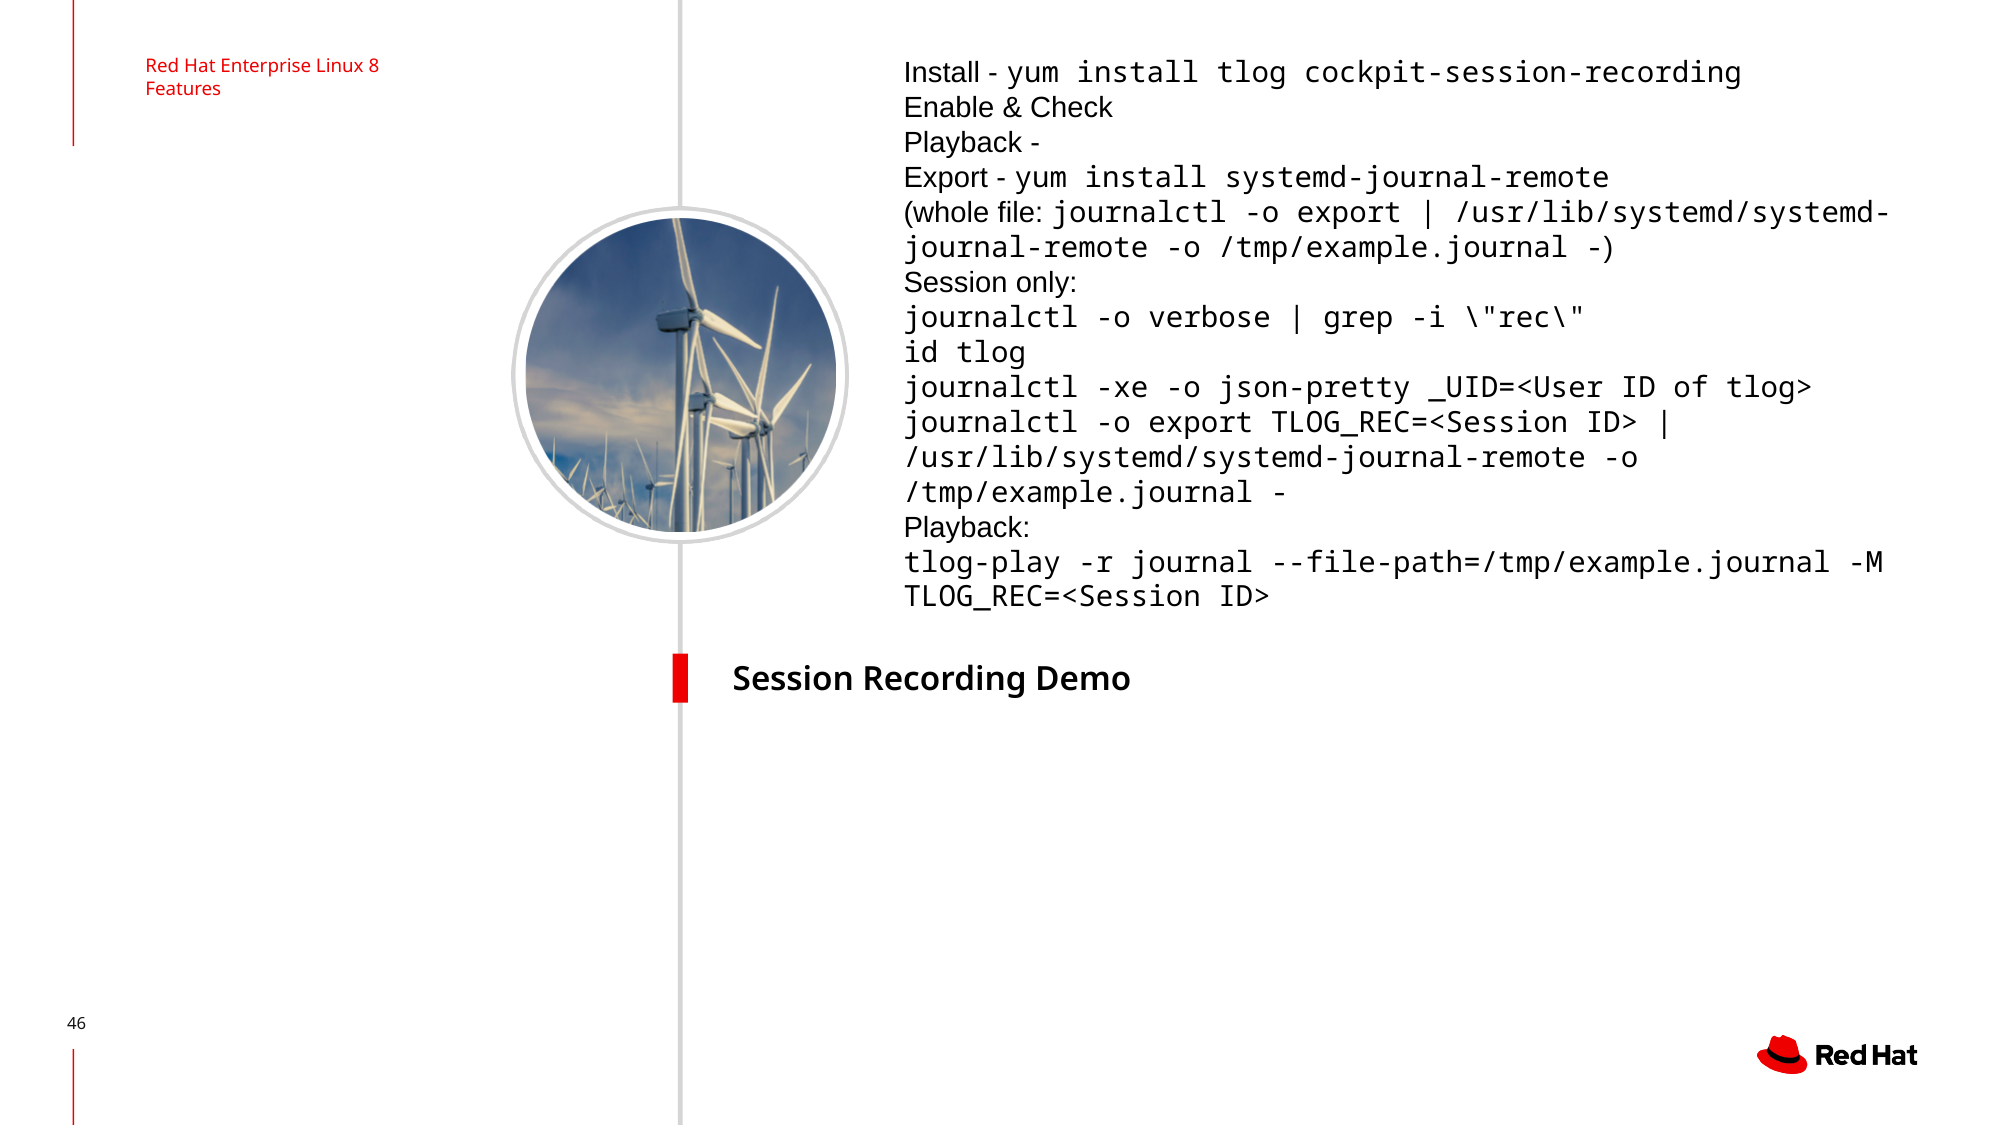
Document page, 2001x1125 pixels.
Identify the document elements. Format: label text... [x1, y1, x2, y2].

title Session Recording Demo [732, 604, 1478, 697]
picture [1757, 1035, 1918, 1074]
text_box [672, 653, 688, 703]
text_box Red Hat Enterprise Linux 8 Features [73, 9, 919, 144]
picture [511, 206, 849, 545]
text_box Install - yum install tlog cockpit-session-recording Enable & Check Playback - Export - yum install systemd-journal-remote (whole file: journalctl -o export | /usr/lib/systemd/systemd-journal-remote -o /tmp/example.journal -) Session only: journalctl -o verbose | grep -i \"rec\" id tlog journalctl -xe -o json-pretty _UID=<User ID of tlog> journalctl -o export TLOG_REC=<Session ID> | /usr/lib/systemd/systemd-journal-remote -o /tmp/example.journal - Playback: tlog-play -r journal --file-path=/tmp/example.journal -M TLOG_REC=<Session ID> [888, 46, 1992, 621]
